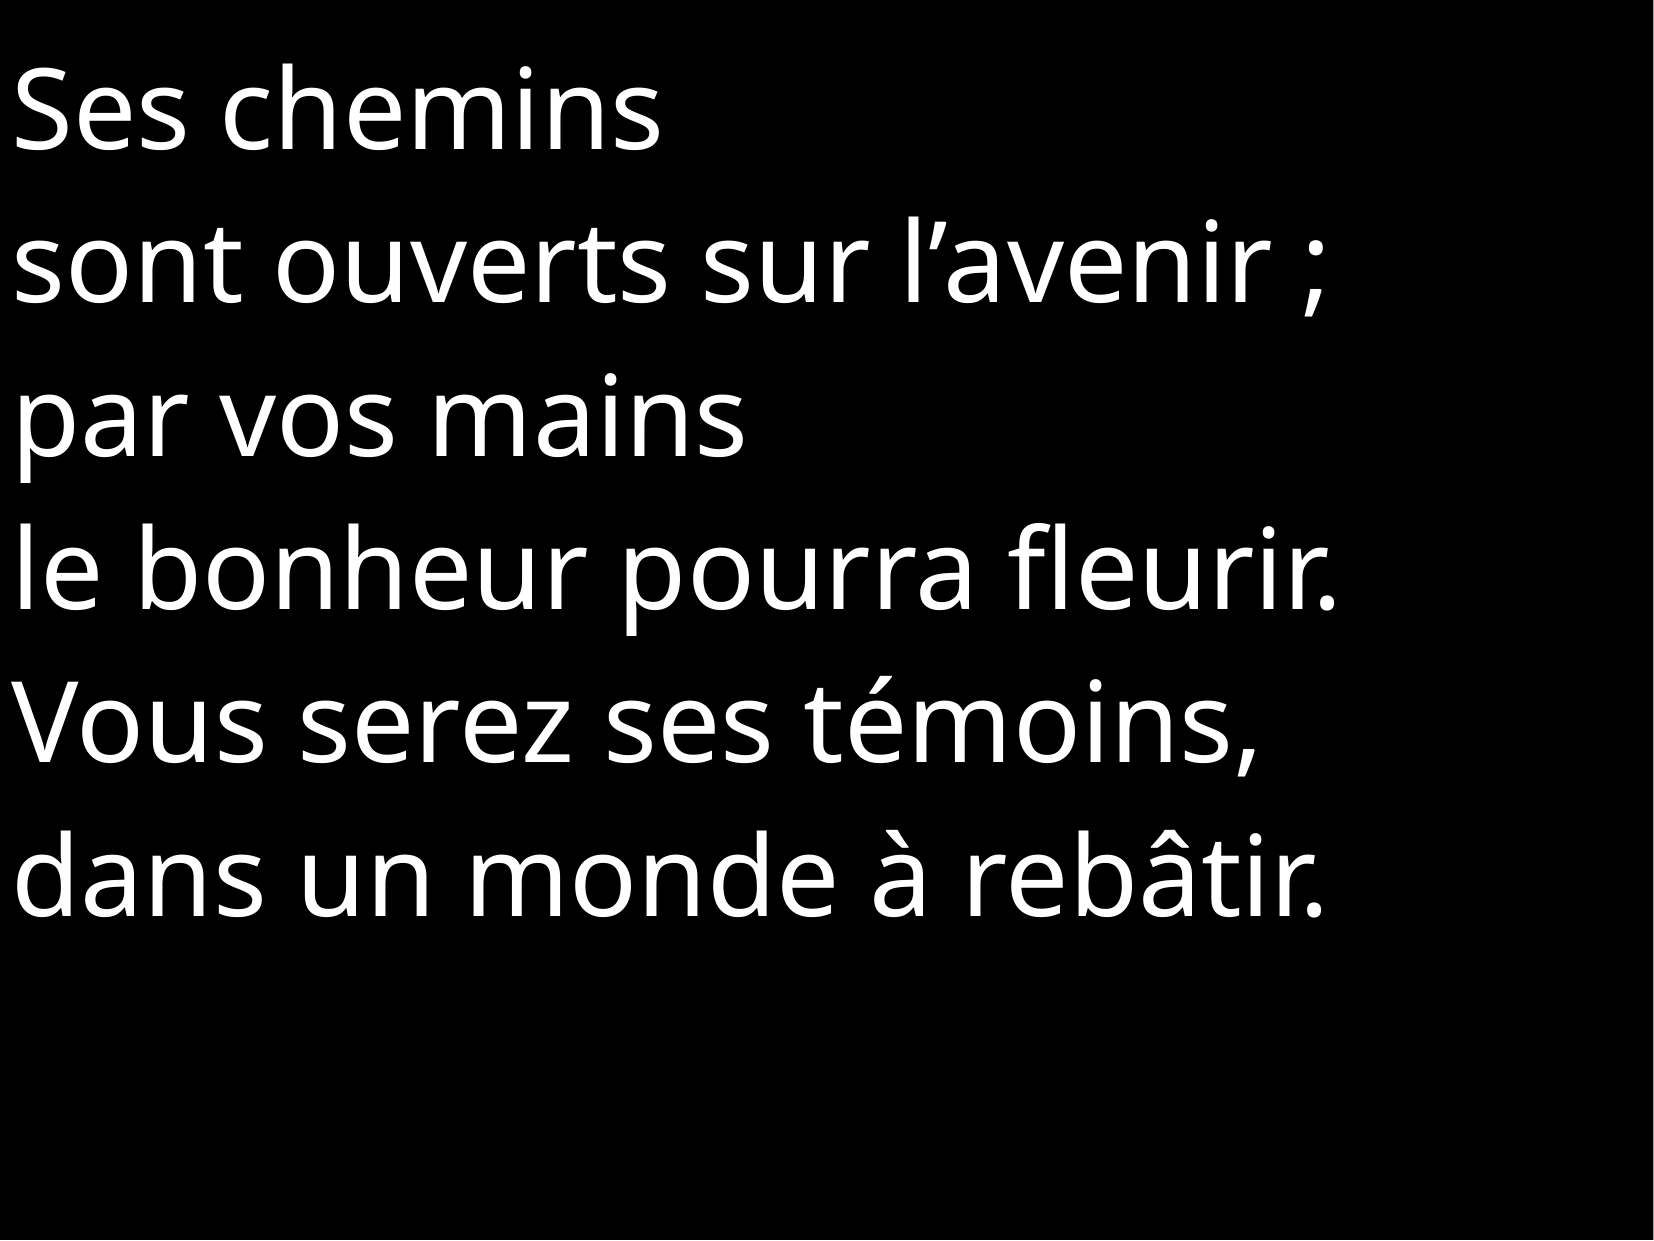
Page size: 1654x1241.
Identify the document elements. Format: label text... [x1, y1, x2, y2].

list Ses chemins sont ouverts sur l’avenir ; par vos mains le bonheur pourra fleurir. Vous serez ses témoins, dans un monde à rebâtir. [11, 29, 1654, 1241]
